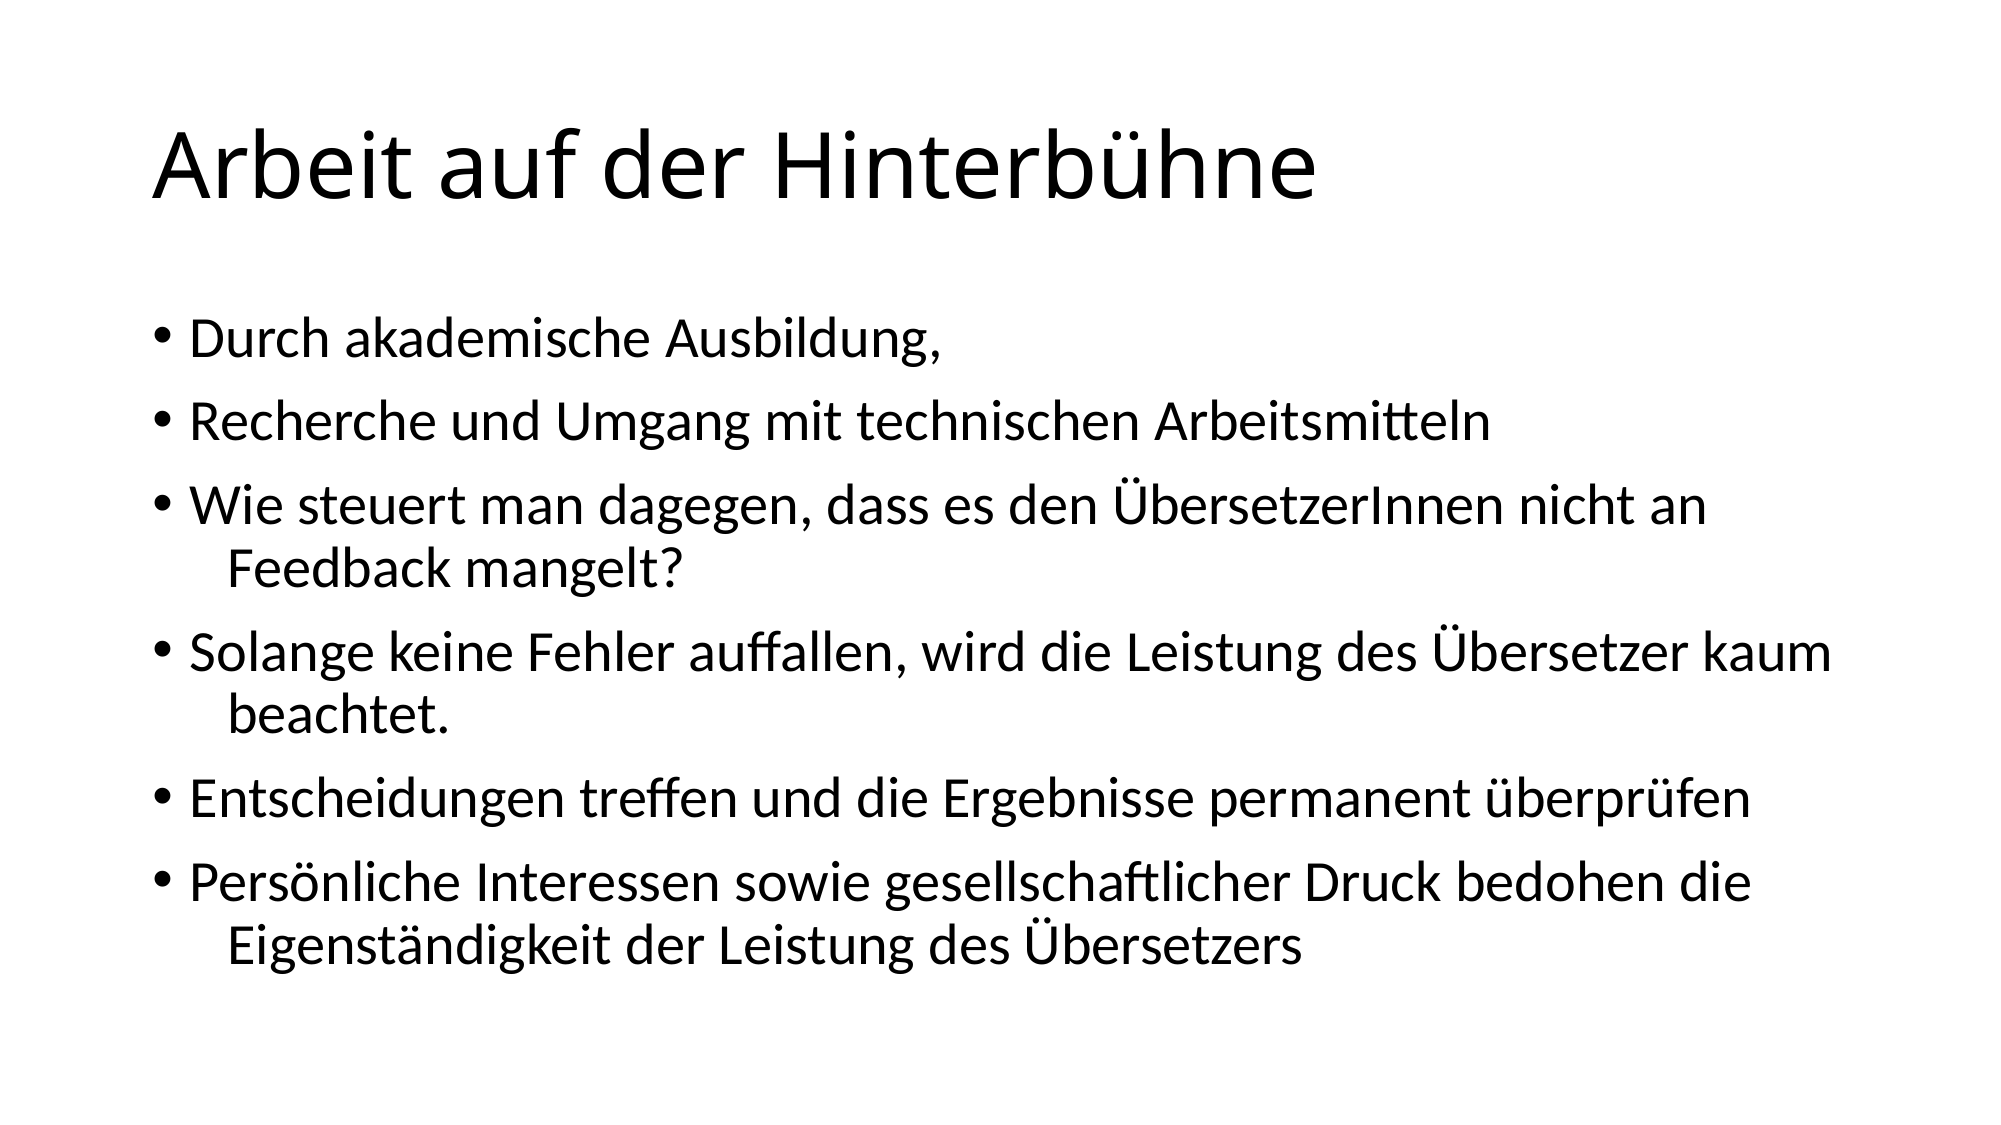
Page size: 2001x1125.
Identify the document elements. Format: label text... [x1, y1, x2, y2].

list Durch akademische Ausbildung, Recherche und Umgang mit technischen Arbeitsmitteln Wie steuert man dagegen, dass es den ÜbersetzerInnen nicht an Feedback mangelt? Solange keine Fehler auffallen, wird die Leistung des Übersetzer kaum beachtet. Entscheidungen treffen und die Ergebnisse permanent überprüfen Persönliche Interessen sowie gesellschaftlicher Druck bedohen die Eigenständigkeit der Leistung des Übersetzers [137, 299, 1863, 1014]
title Arbeit auf der Hinterbühne [137, 59, 1863, 278]
